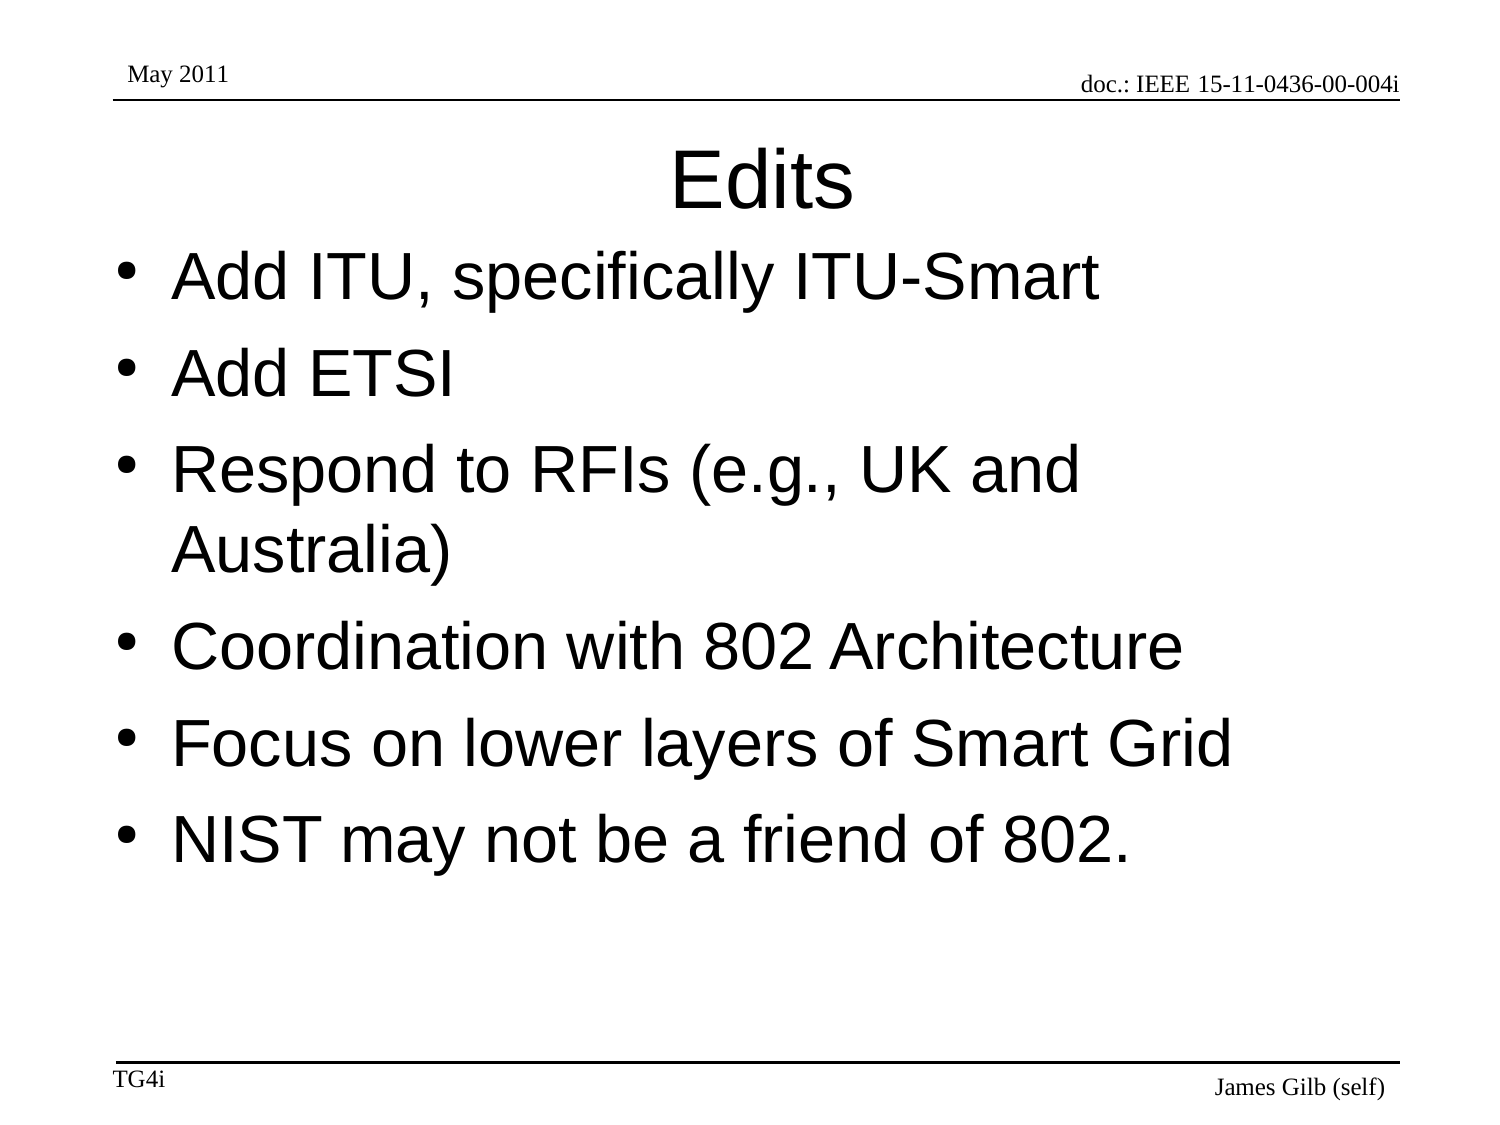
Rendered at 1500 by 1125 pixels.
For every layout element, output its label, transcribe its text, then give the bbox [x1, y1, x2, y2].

list Add ITU, specifically ITU-Smart Add ETSI Respond to RFIs (e.g., UK and Australia) Coordination with 802 Architecture Focus on lower layers of Smart Grid NIST may not be a friend of 802. [99, 224, 1375, 1025]
title Edits [125, 104, 1401, 246]
